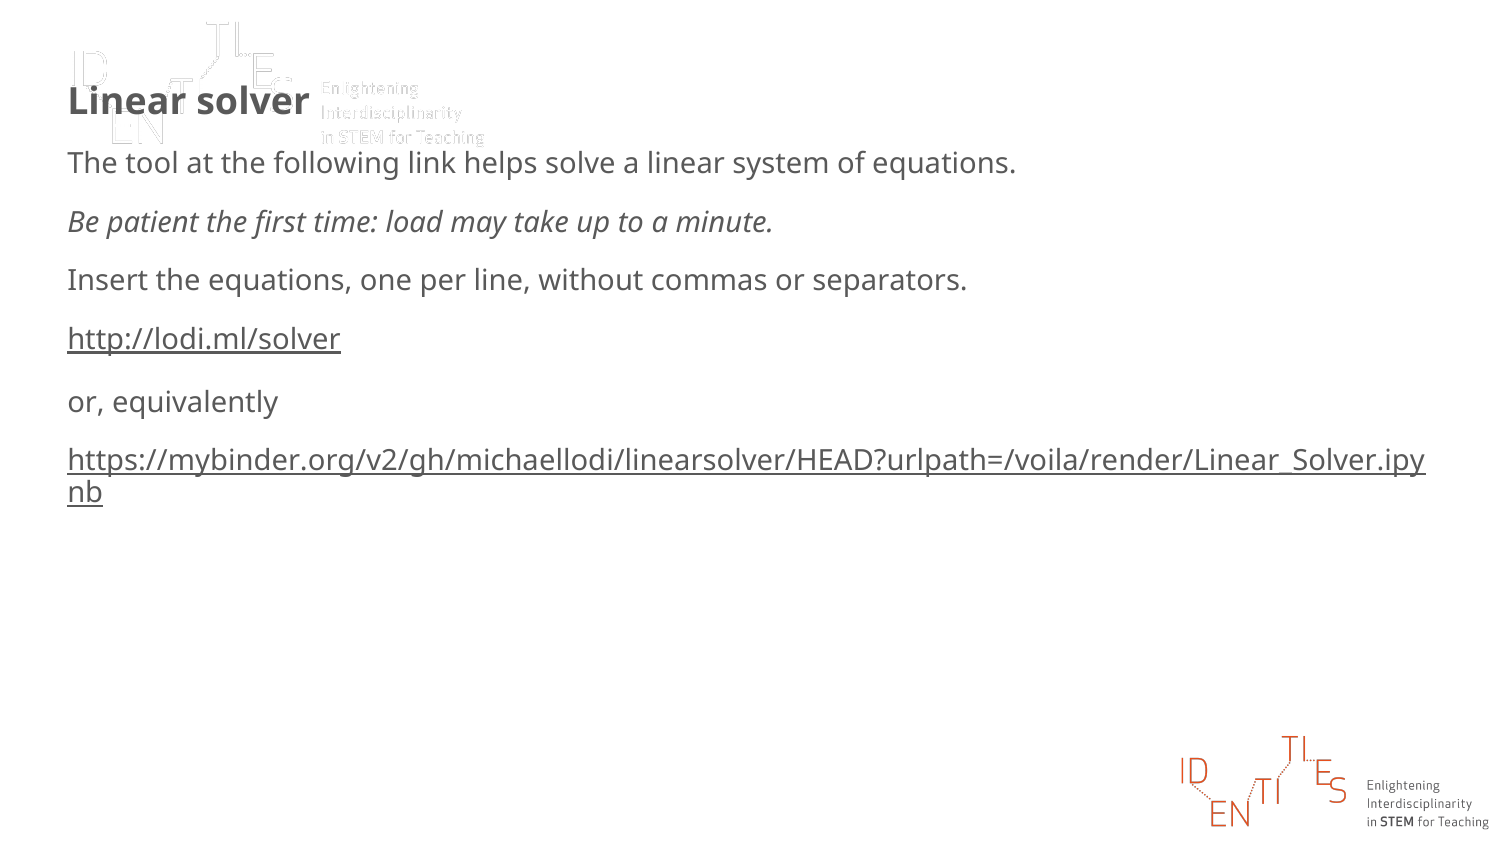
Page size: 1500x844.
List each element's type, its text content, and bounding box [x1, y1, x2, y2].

picture [1181, 733, 1489, 832]
text_box Linear solver The tool at the following link helps solve a linear system of equations. Be patient the first time: load may take up to a minute. Insert the equations, one per line, without commas or separators. http://lodi.ml/solver or, equivalently https://mybinder.org/v2/gh/michaellodi/linearsolver/HEAD?urlpath=/voila/render/Linear_Solver.ipynb [52, 65, 1448, 699]
picture [71, 18, 485, 65]
